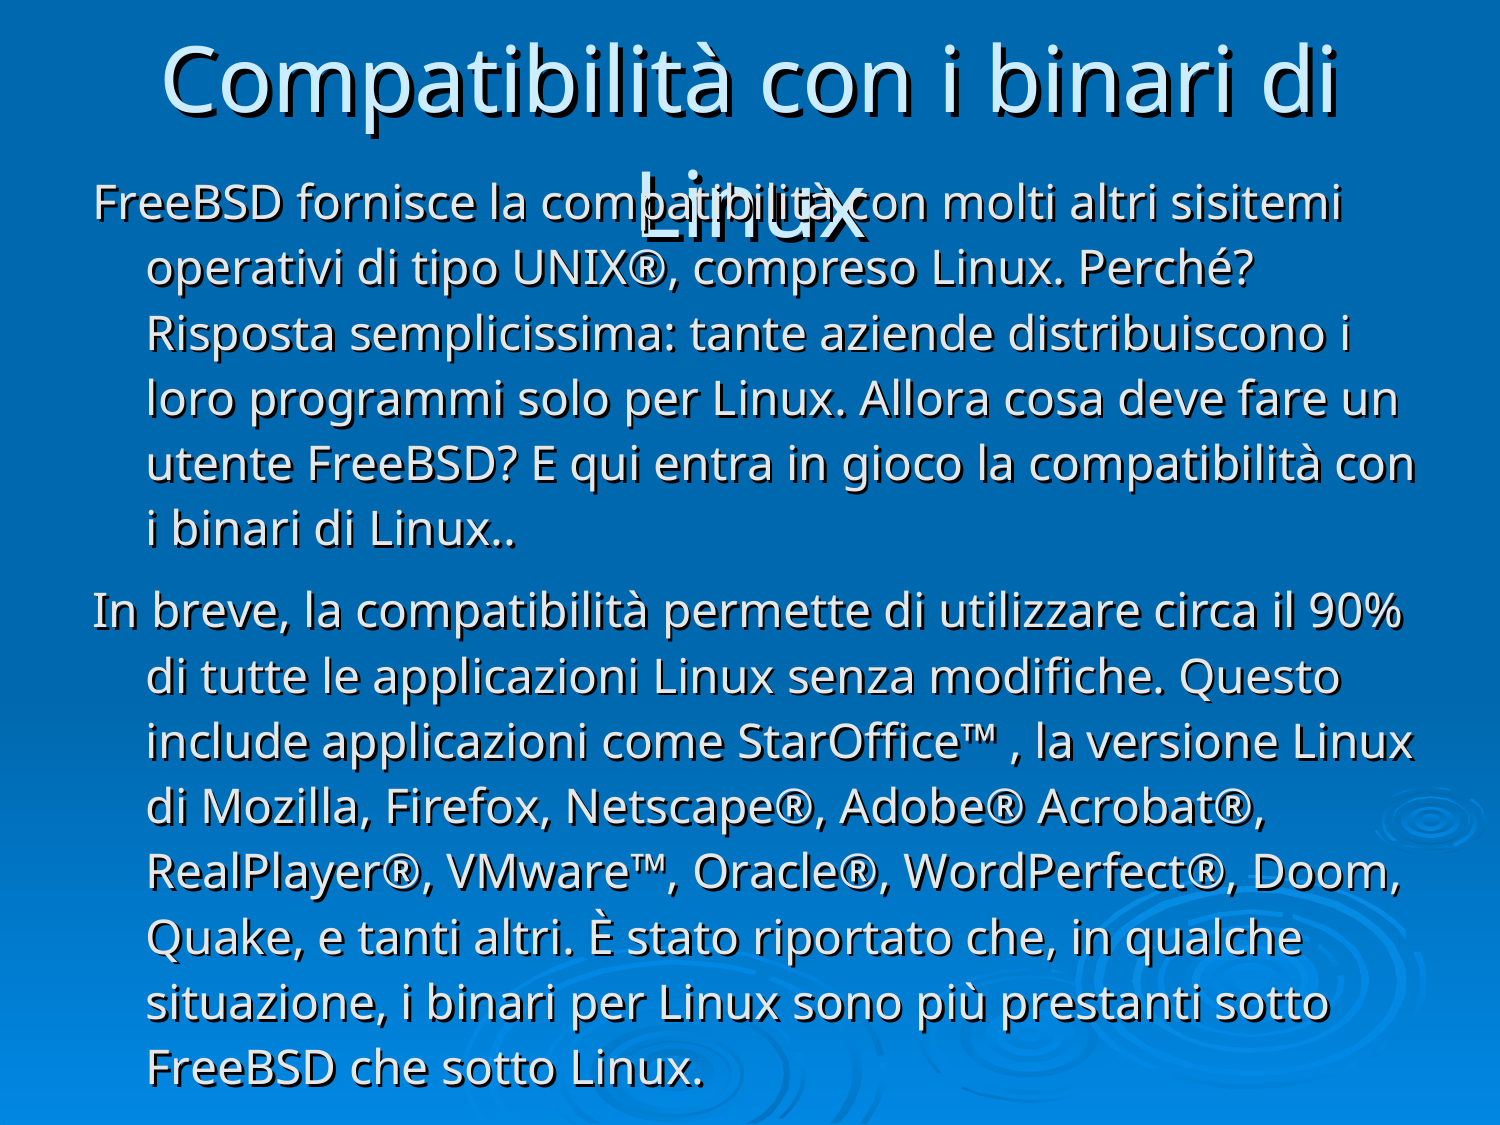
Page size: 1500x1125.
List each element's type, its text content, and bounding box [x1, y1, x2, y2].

subtitle FreeBSD fornisce la compatibilità con molti altri sisitemi operativi di tipo UNIX®, compreso Linux. Perché? Risposta semplicissima: tante aziende distribuiscono i loro programmi solo per Linux. Allora cosa deve fare un utente FreeBSD? E qui entra in gioco la compatibilità con i binari di Linux.. In breve, la compatibilità permette di utilizzare circa il 90% di tutte le applicazioni Linux senza modifiche. Questo include applicazioni come StarOffice™ , la versione Linux di Mozilla, Firefox, Netscape®, Adobe® Acrobat®, RealPlayer®, VMware™, Oracle®, WordPerfect®, Doom, Quake, e tanti altri. È stato riportato che, in qualche situazione, i binari per Linux sono più prestanti sotto FreeBSD che sotto Linux. [75, 262, 1426, 1005]
title Compatibilità con i binari di Linux [75, 21, 1426, 257]
